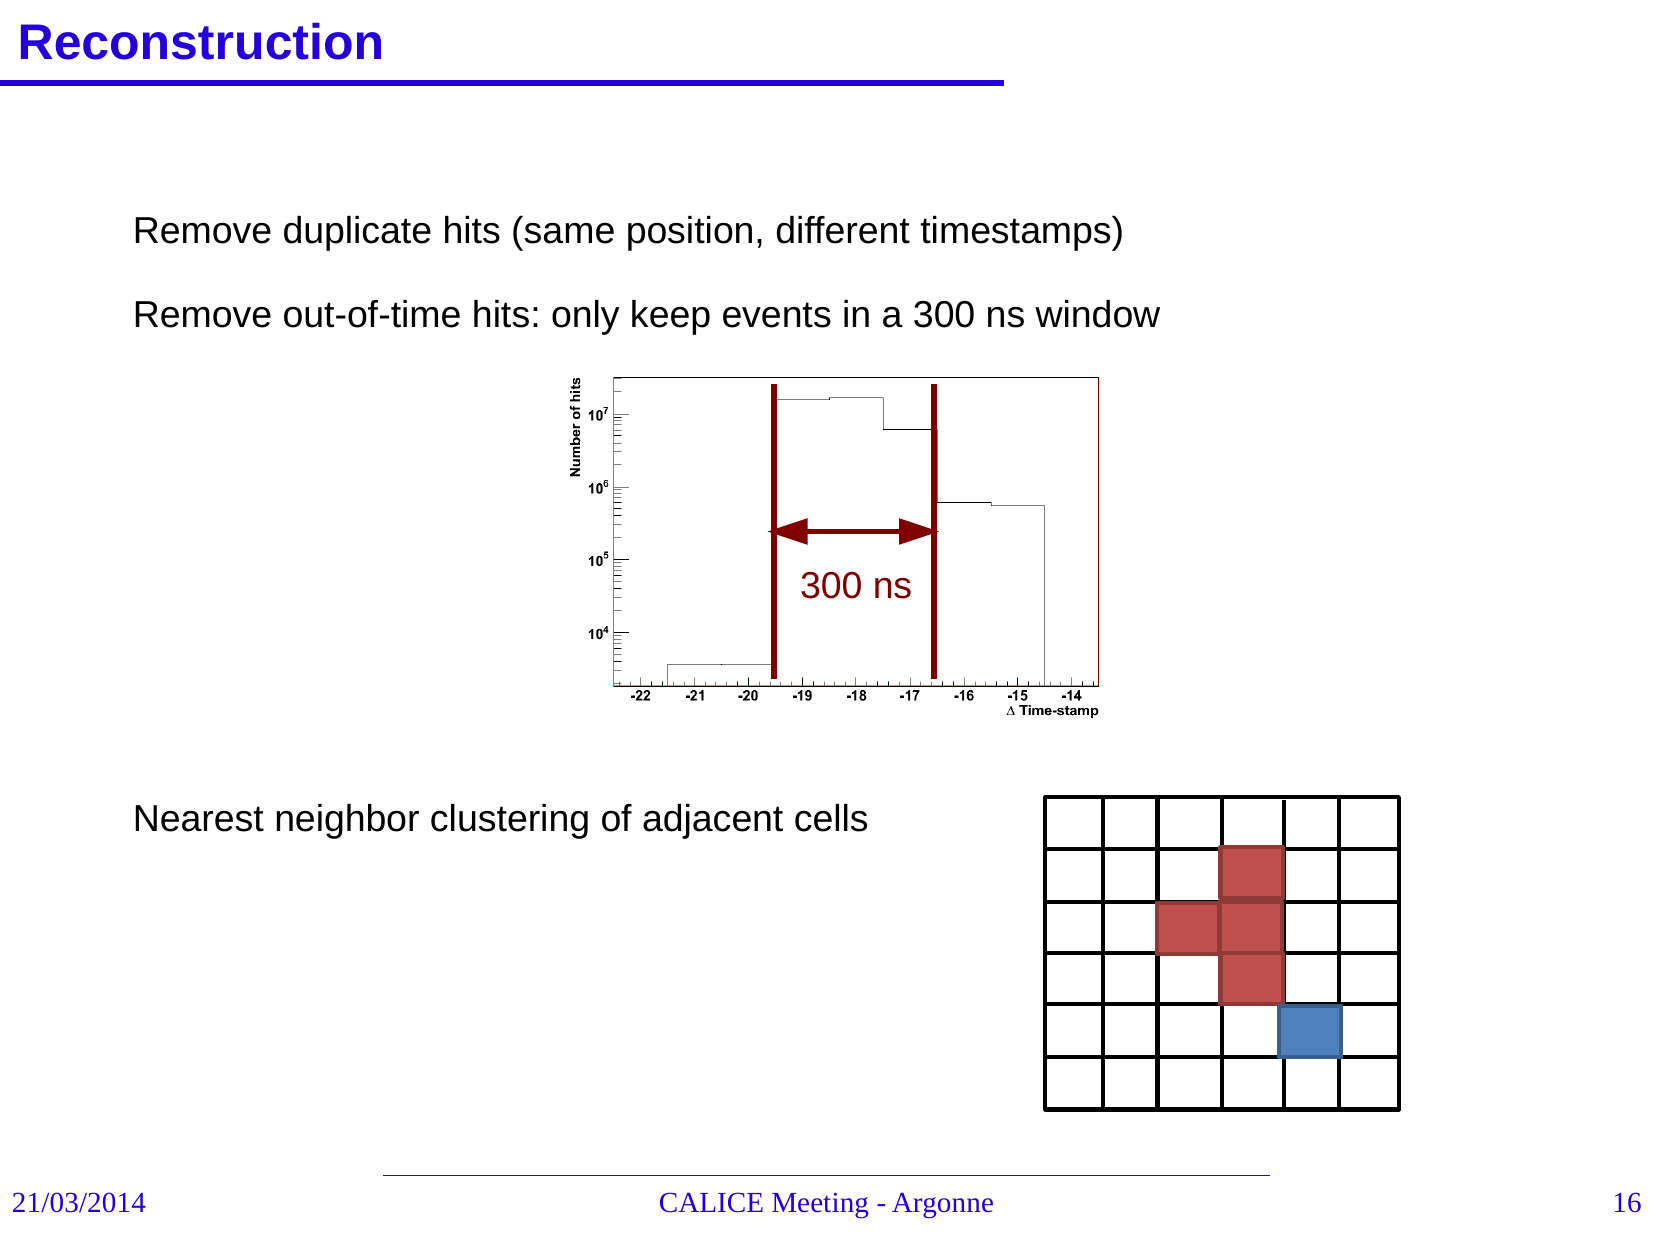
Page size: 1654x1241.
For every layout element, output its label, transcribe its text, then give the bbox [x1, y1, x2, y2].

text_box [1341, 851, 1399, 900]
text_box [1105, 1006, 1155, 1055]
text_box [1224, 1059, 1282, 1110]
text_box [1045, 797, 1159, 847]
text_box [1341, 904, 1399, 951]
text_box [1105, 851, 1155, 900]
text_box [1160, 1059, 1220, 1110]
text_box [1105, 904, 1155, 951]
title Reconstruction [17, 8, 1625, 77]
text_box Remove duplicate hits (same position, different timestamps) Remove out-of-time hits: only keep events in a 300 ns window Nearest neighbor clustering of adjacent cells [118, 202, 1178, 848]
text_box [1160, 1006, 1220, 1055]
text_box [1224, 955, 1399, 1110]
text_box [1105, 955, 1155, 1002]
text_box [1160, 797, 1399, 900]
picture [561, 366, 1111, 721]
text_box [1286, 1059, 1337, 1110]
text_box [1045, 851, 1101, 951]
text_box [1045, 1006, 1101, 1055]
text_box 300 ns [785, 557, 928, 733]
text_box [1286, 851, 1337, 900]
text_box [1157, 902, 1283, 1005]
text_box [1045, 1059, 1101, 1110]
text_box [1045, 955, 1101, 1002]
text_box [1286, 904, 1337, 951]
text_box [1286, 955, 1337, 1002]
text_box [1105, 1059, 1155, 1110]
